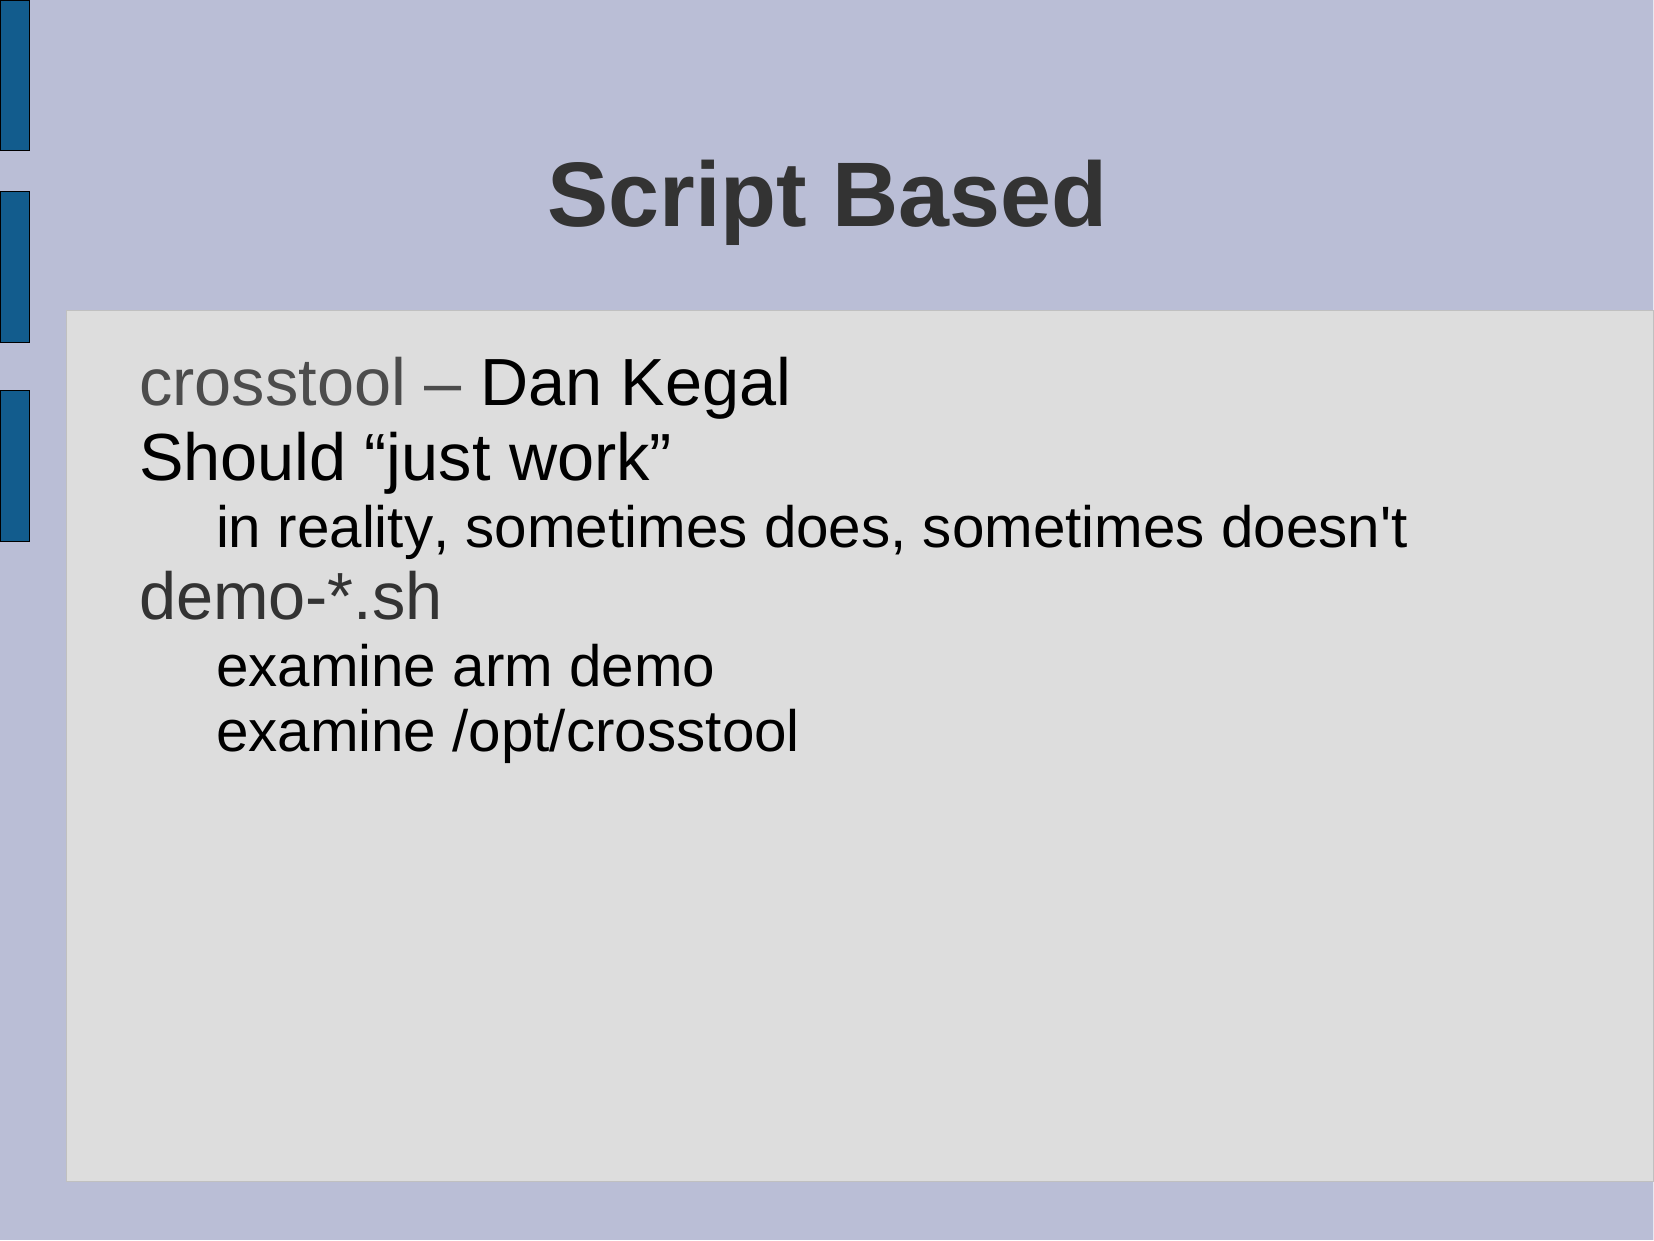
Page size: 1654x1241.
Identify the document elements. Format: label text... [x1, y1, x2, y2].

title Script Based [121, 98, 1534, 291]
list crosstool – Dan Kegal Should “just work” in reality, sometimes does, sometimes doesn't demo-*.sh examine arm demo examine /opt/crosstool [121, 344, 1534, 1112]
